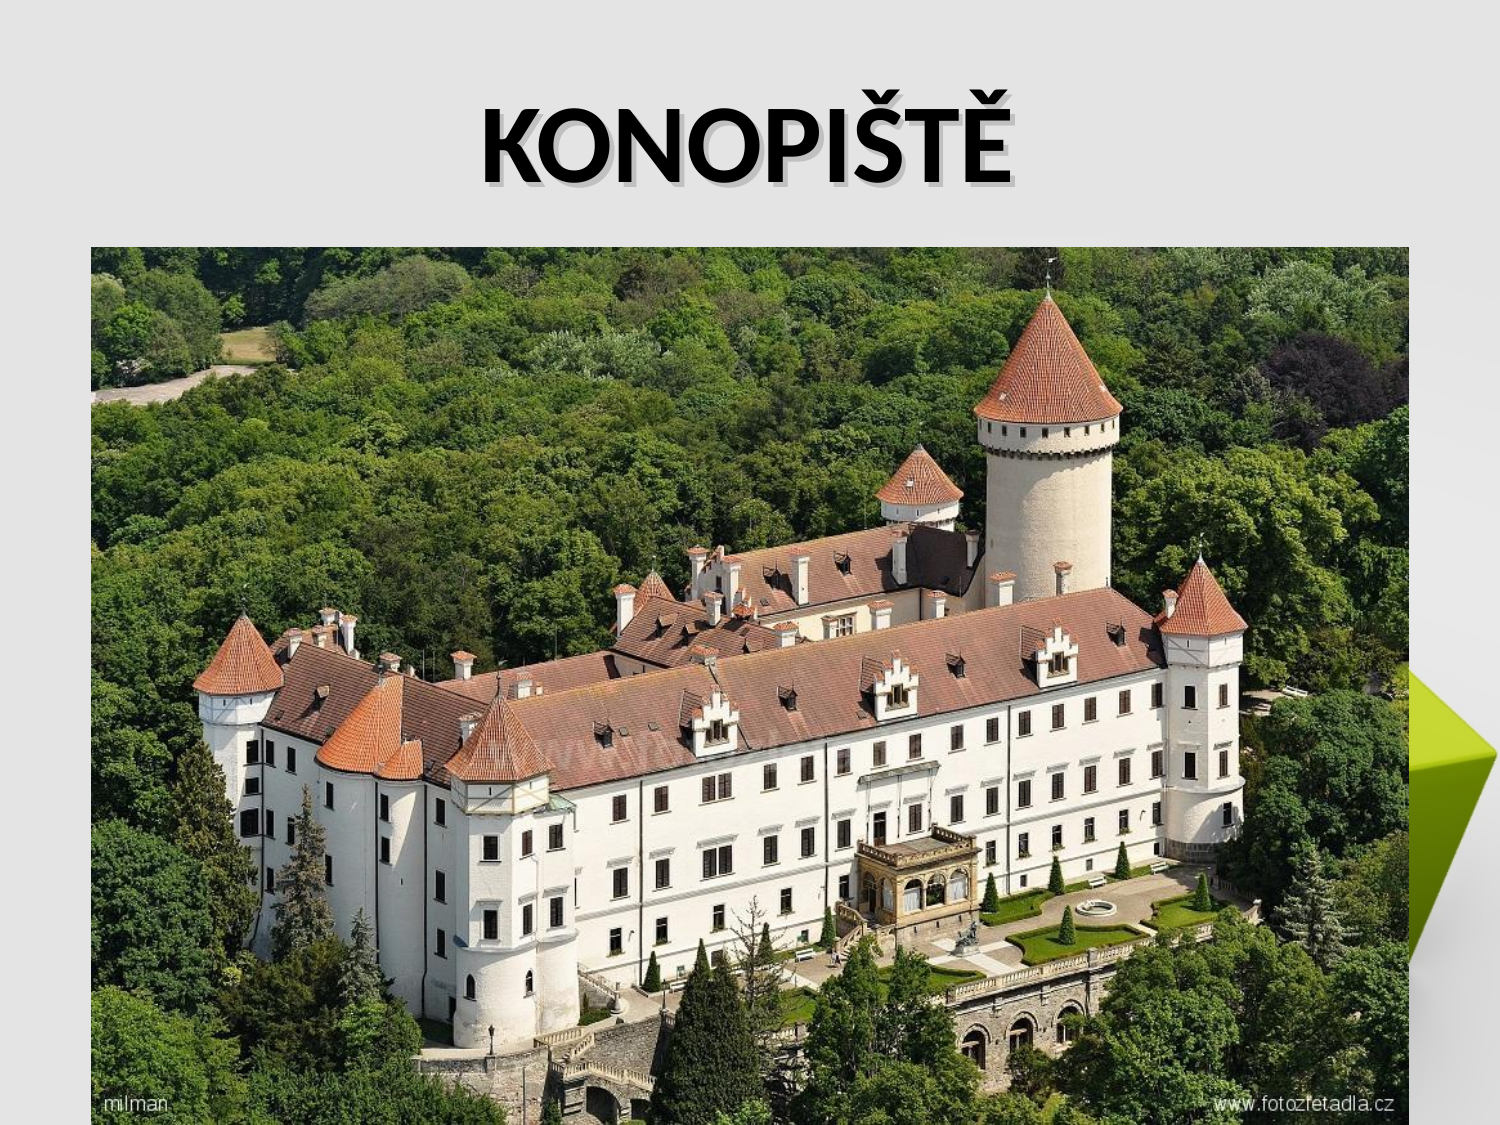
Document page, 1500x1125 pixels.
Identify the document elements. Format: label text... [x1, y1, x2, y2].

title KONOPIŠTĚ [147, 42, 1348, 233]
picture [91, 247, 1409, 1125]
